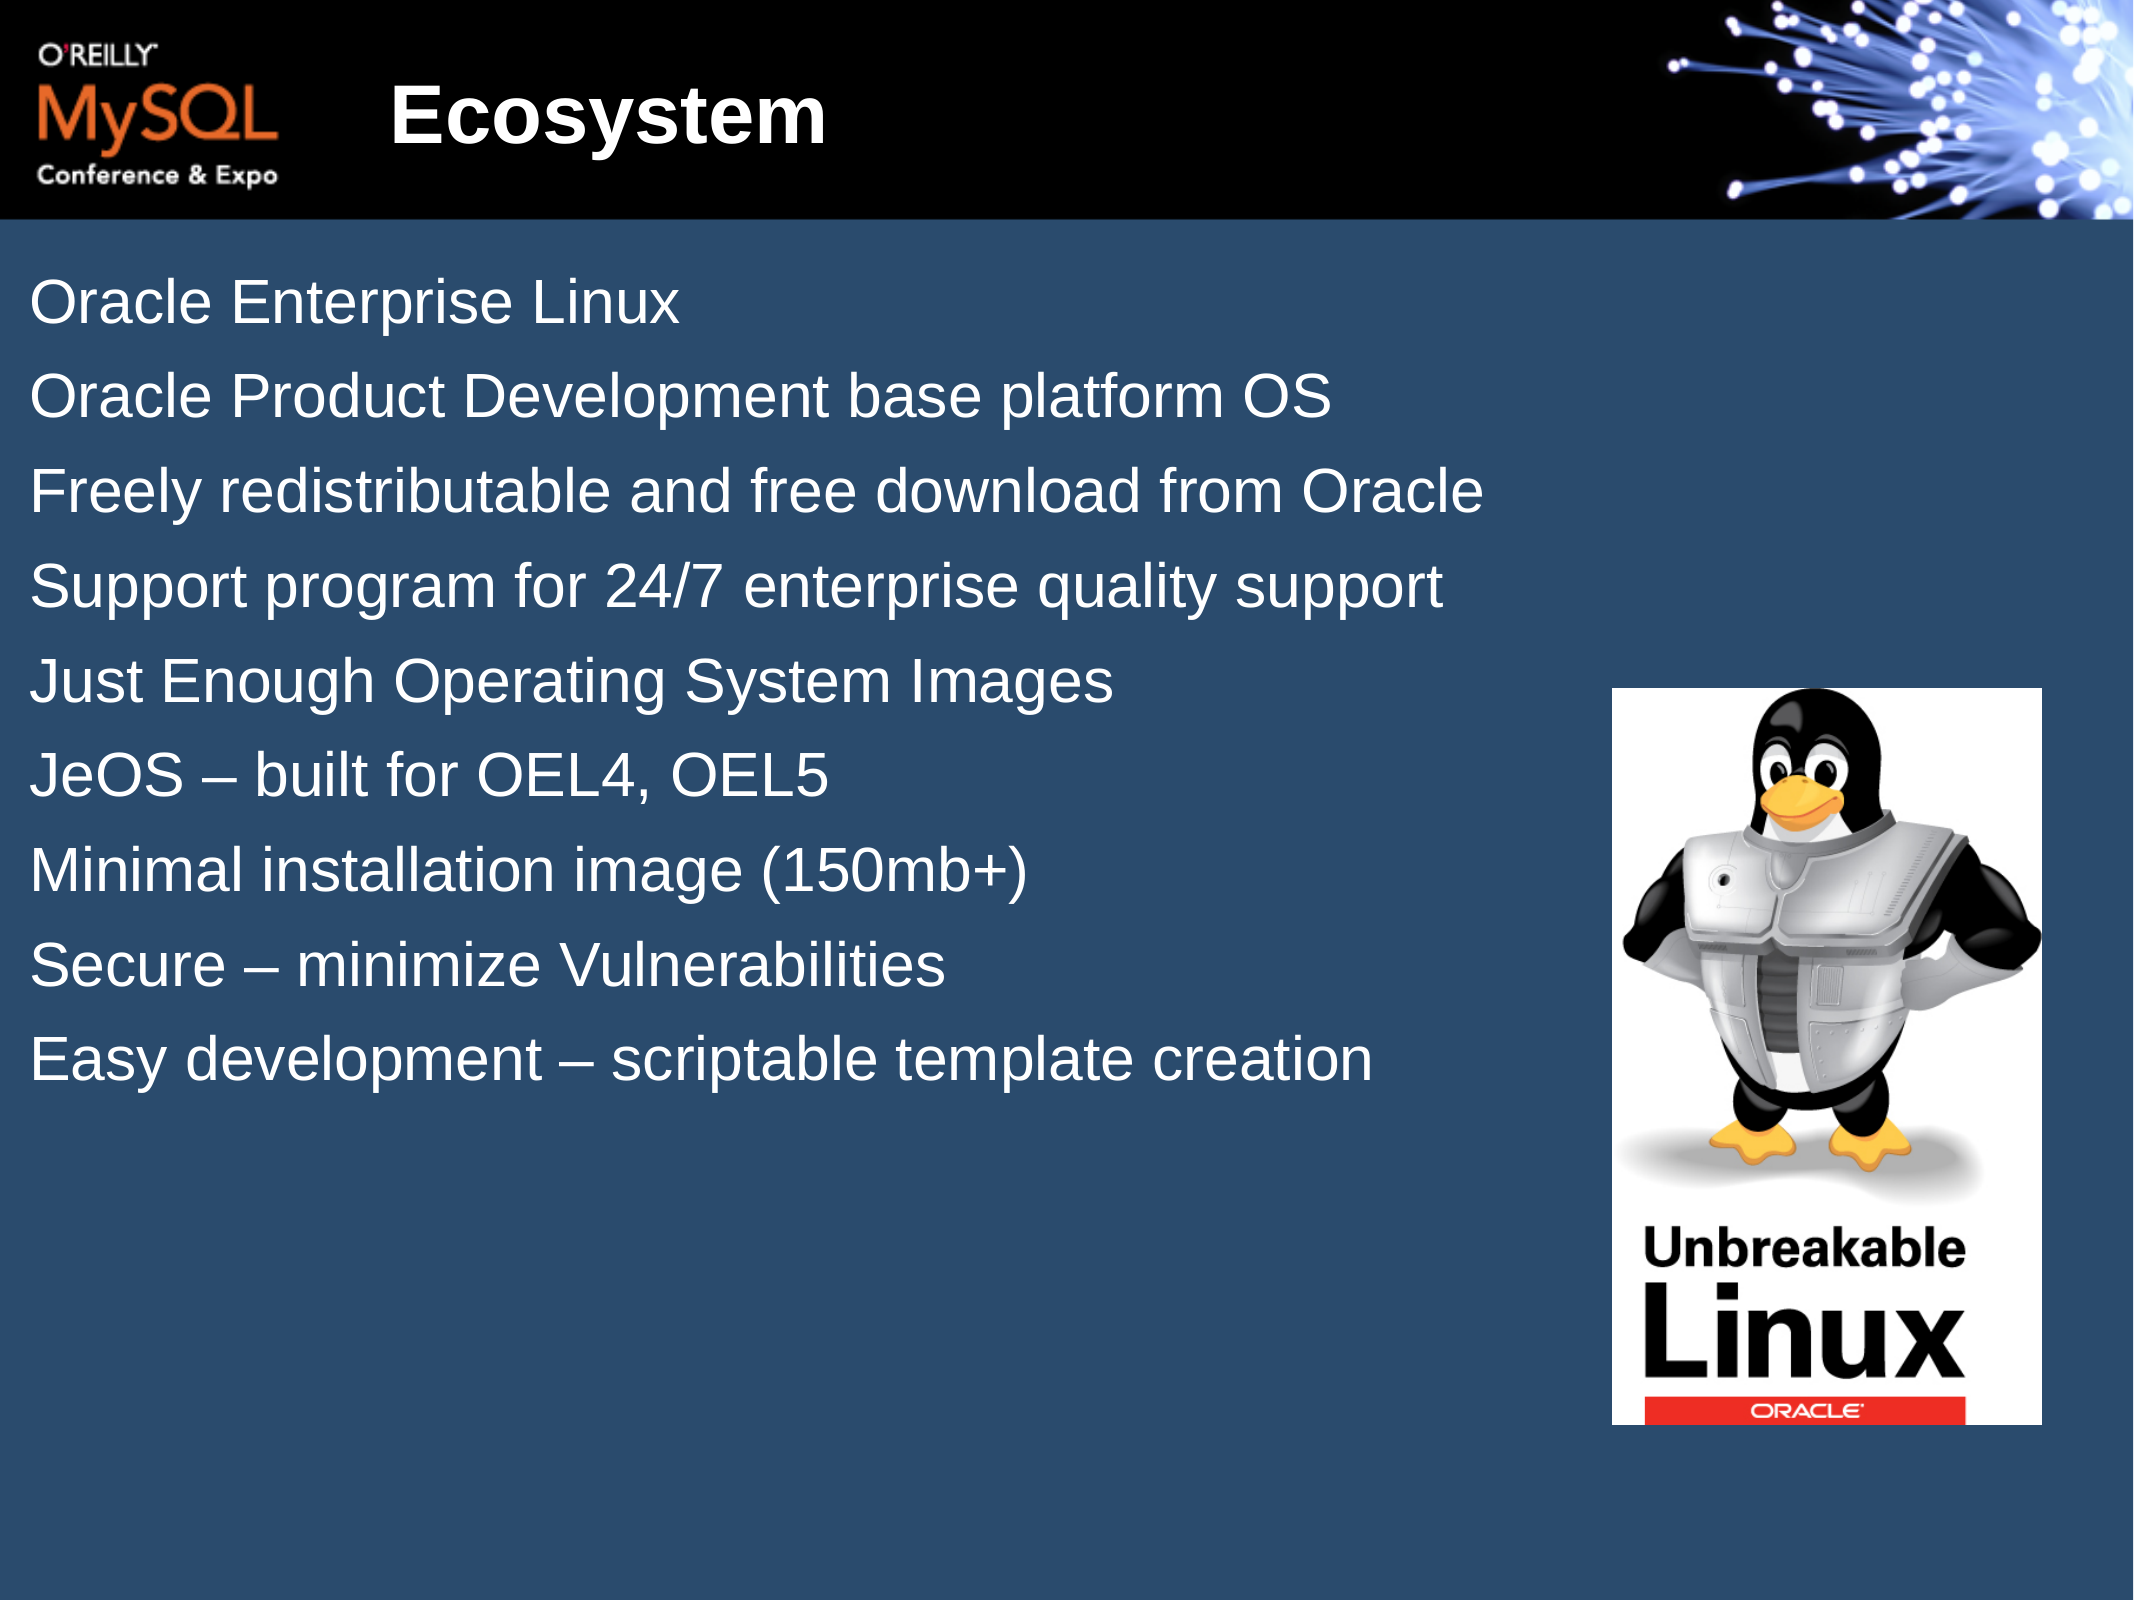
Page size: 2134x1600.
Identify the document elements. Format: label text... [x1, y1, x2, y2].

picture [0, 0, 2134, 1600]
picture [1612, 688, 2042, 1426]
list Oracle Enterprise Linux Oracle Product Development base platform OS Freely redistributable and free download from Oracle Support program for 24/7 enterprise quality support Just Enough Operating System Images JeOS – built for OEL4, OEL5 Minimal installation image (150mb+) Secure – minimize Vulnerabilities Easy development – scriptable template creation [0, 258, 2103, 1569]
title Ecosystem [381, 36, 2103, 193]
